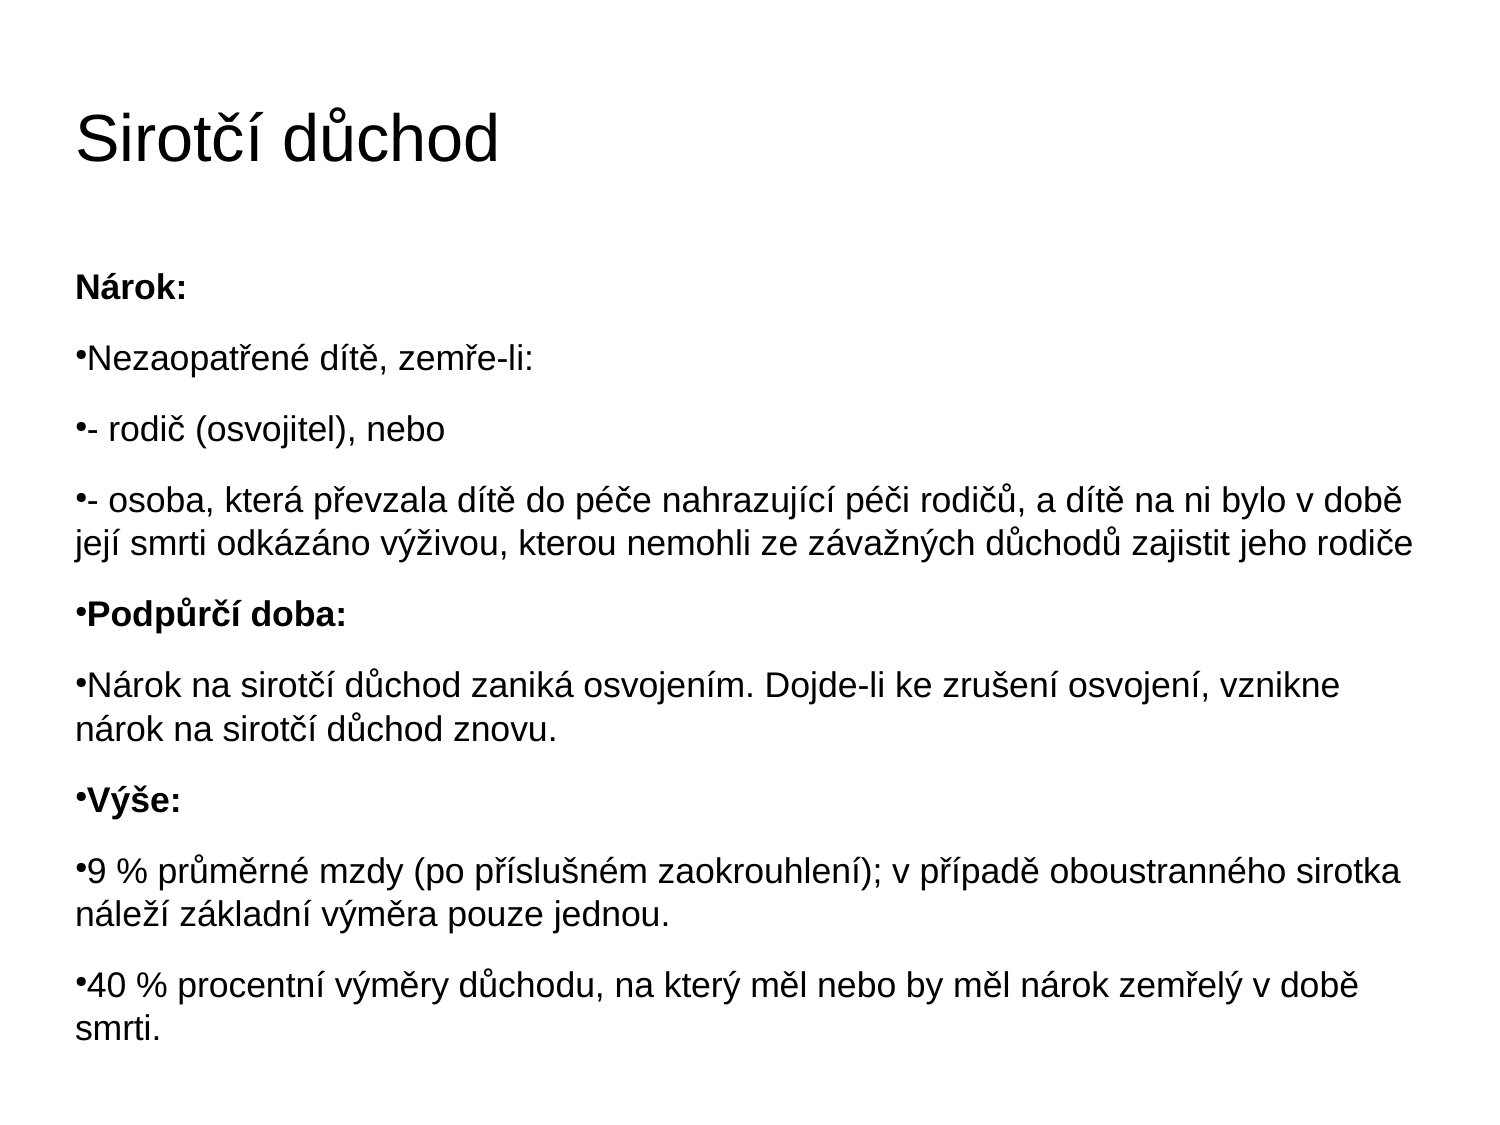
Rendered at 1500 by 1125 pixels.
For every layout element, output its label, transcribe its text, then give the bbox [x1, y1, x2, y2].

list Nárok: Nezaopatřené dítě, zemře-li: - rodič (osvojitel), nebo - osoba, která převzala dítě do péče nahrazující péči rodičů, a dítě na ni bylo v době její smrti odkázáno výživou, kterou nemohli ze závažných důchodů zajistit jeho rodiče Podpůrčí doba: Nárok na sirotčí důchod zaniká osvojením. Dojde-li ke zrušení osvojení, vznikne nárok na sirotčí důchod znovu. Výše: 9 % průměrné mzdy (po příslušném zaokrouhlení); v případě oboustranného sirotka náleží základní výměra pouze jednou. 40 % procentní výměry důchodu, na který měl nebo by měl nárok zemřelý v době smrti. [75, 263, 1425, 1098]
title Sirotčí důchod [75, 44, 1425, 233]
